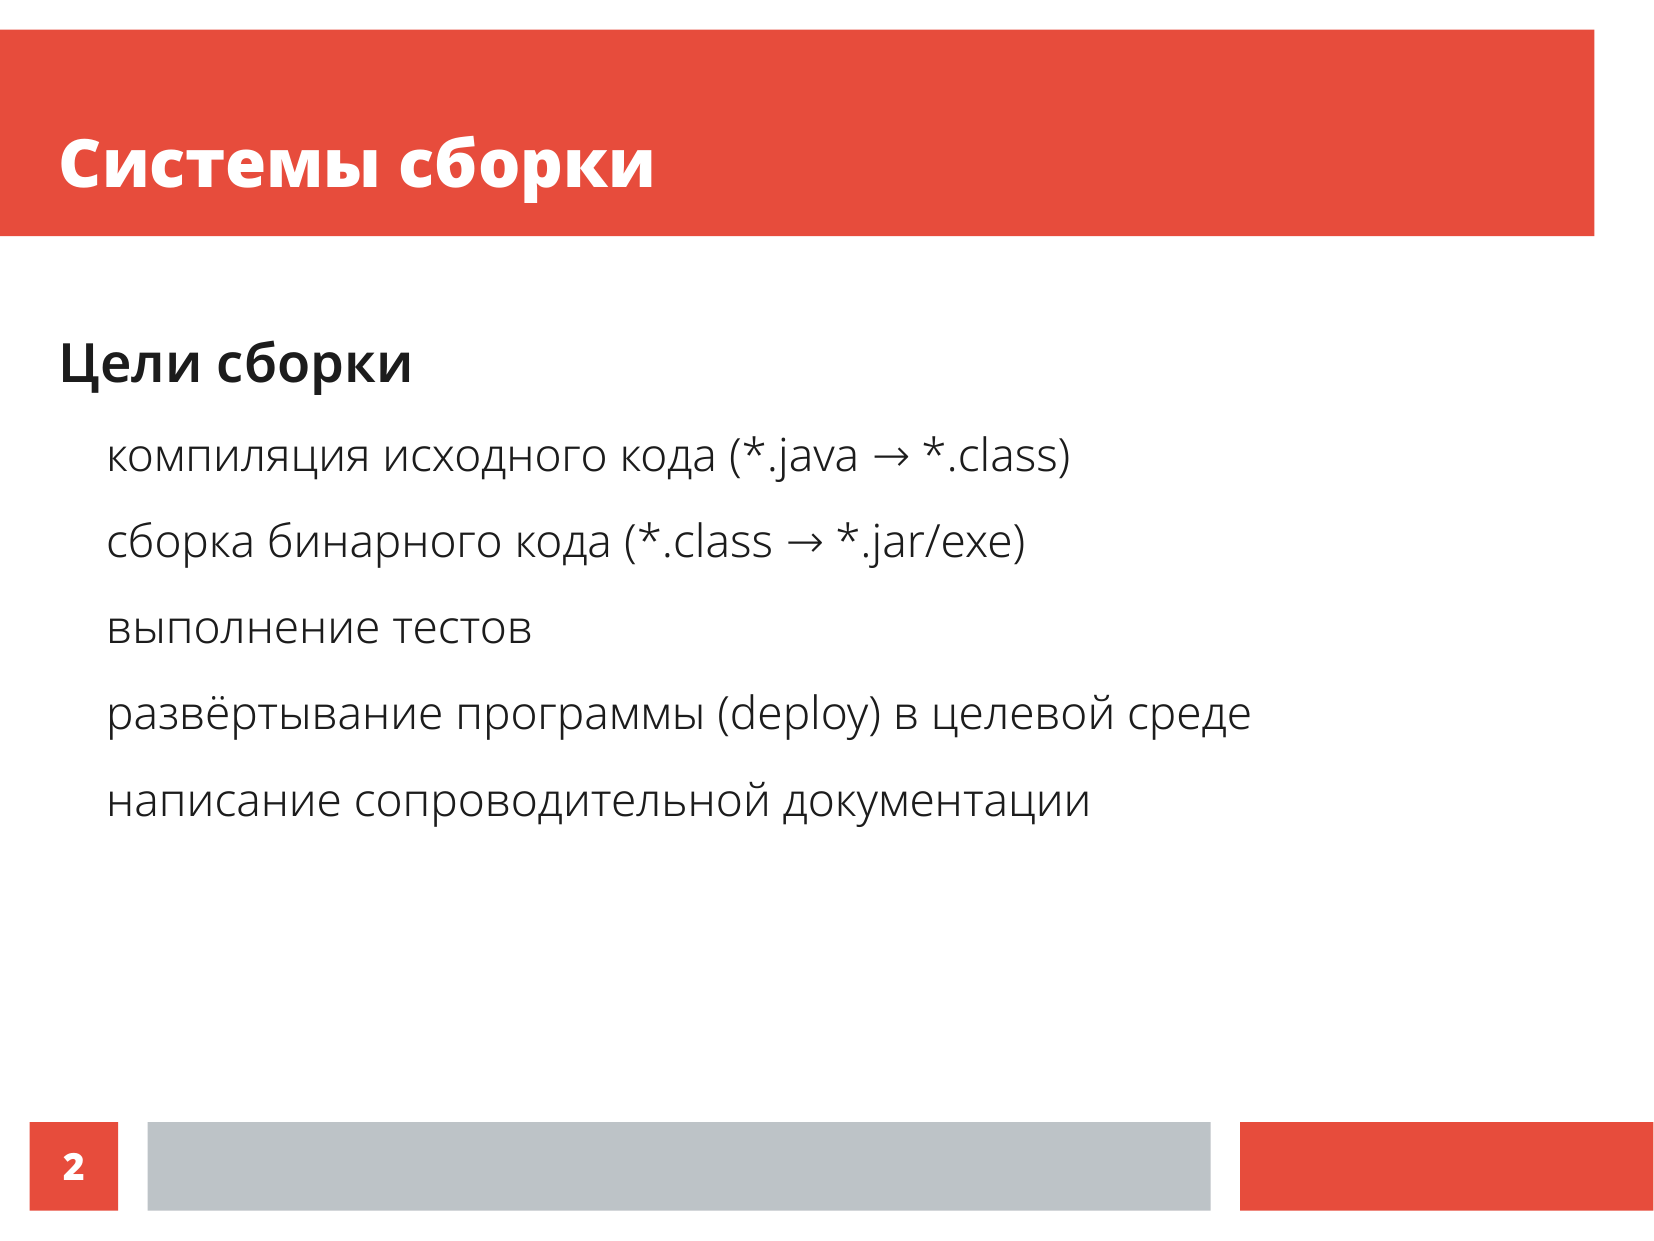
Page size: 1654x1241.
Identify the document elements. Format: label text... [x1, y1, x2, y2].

title Системы сборки [59, 59, 1595, 207]
list Цели сборки компиляция исходного кода (*.java → *.class) сборка бинарного кода (*.class → *.jar/exe) выполнение тестов развёртывание программы (deploy) в целевой среде написание сопроводительной документации [59, 324, 1565, 1093]
